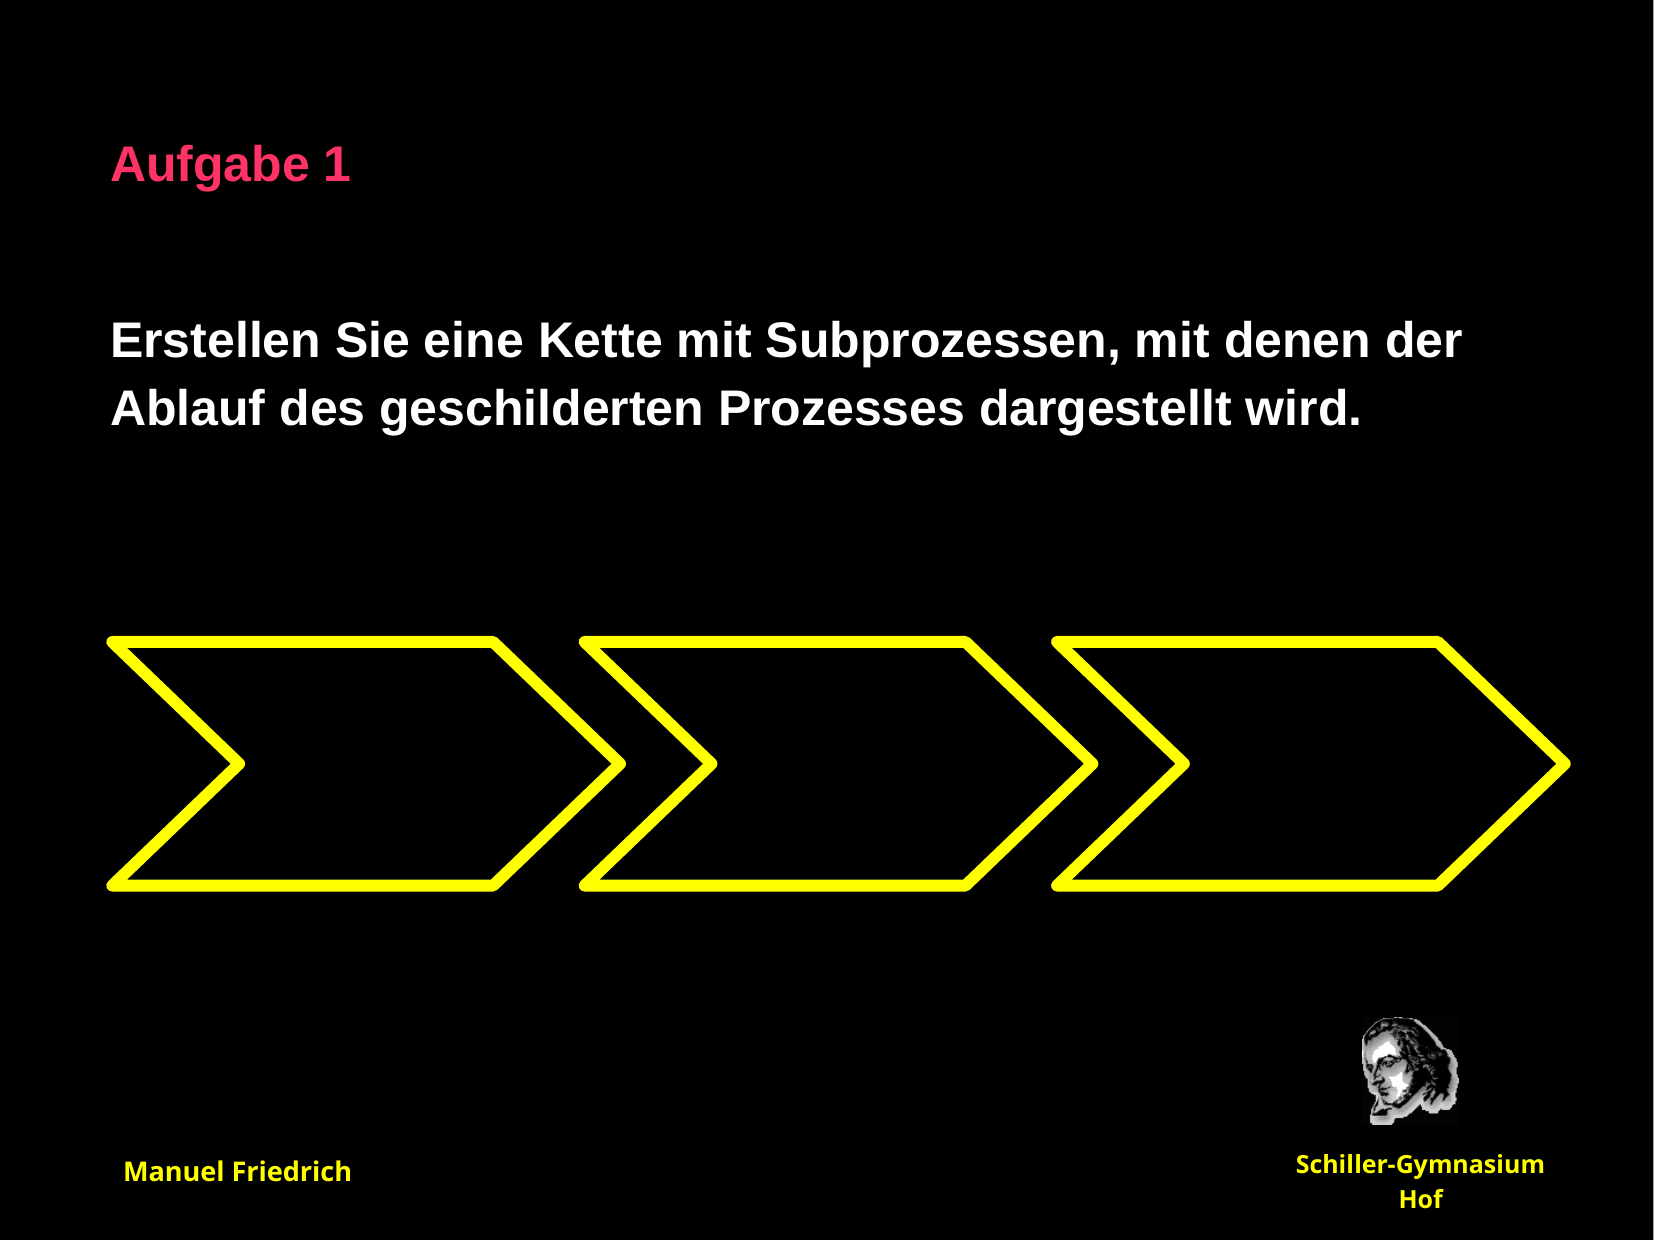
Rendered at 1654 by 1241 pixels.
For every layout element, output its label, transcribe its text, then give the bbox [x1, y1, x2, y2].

picture [1362, 1017, 1459, 1126]
text_box Manuel Friedrich [123, 1151, 353, 1191]
text_box Aufgabe 1 Erstellen Sie eine Kette mit Subprozessen, mit denen der Ablauf des geschilderten Prozesses dargestellt wird. [110, 140, 1479, 436]
text_box Schiller-Gymnasium Hof [1295, 1145, 1546, 1216]
